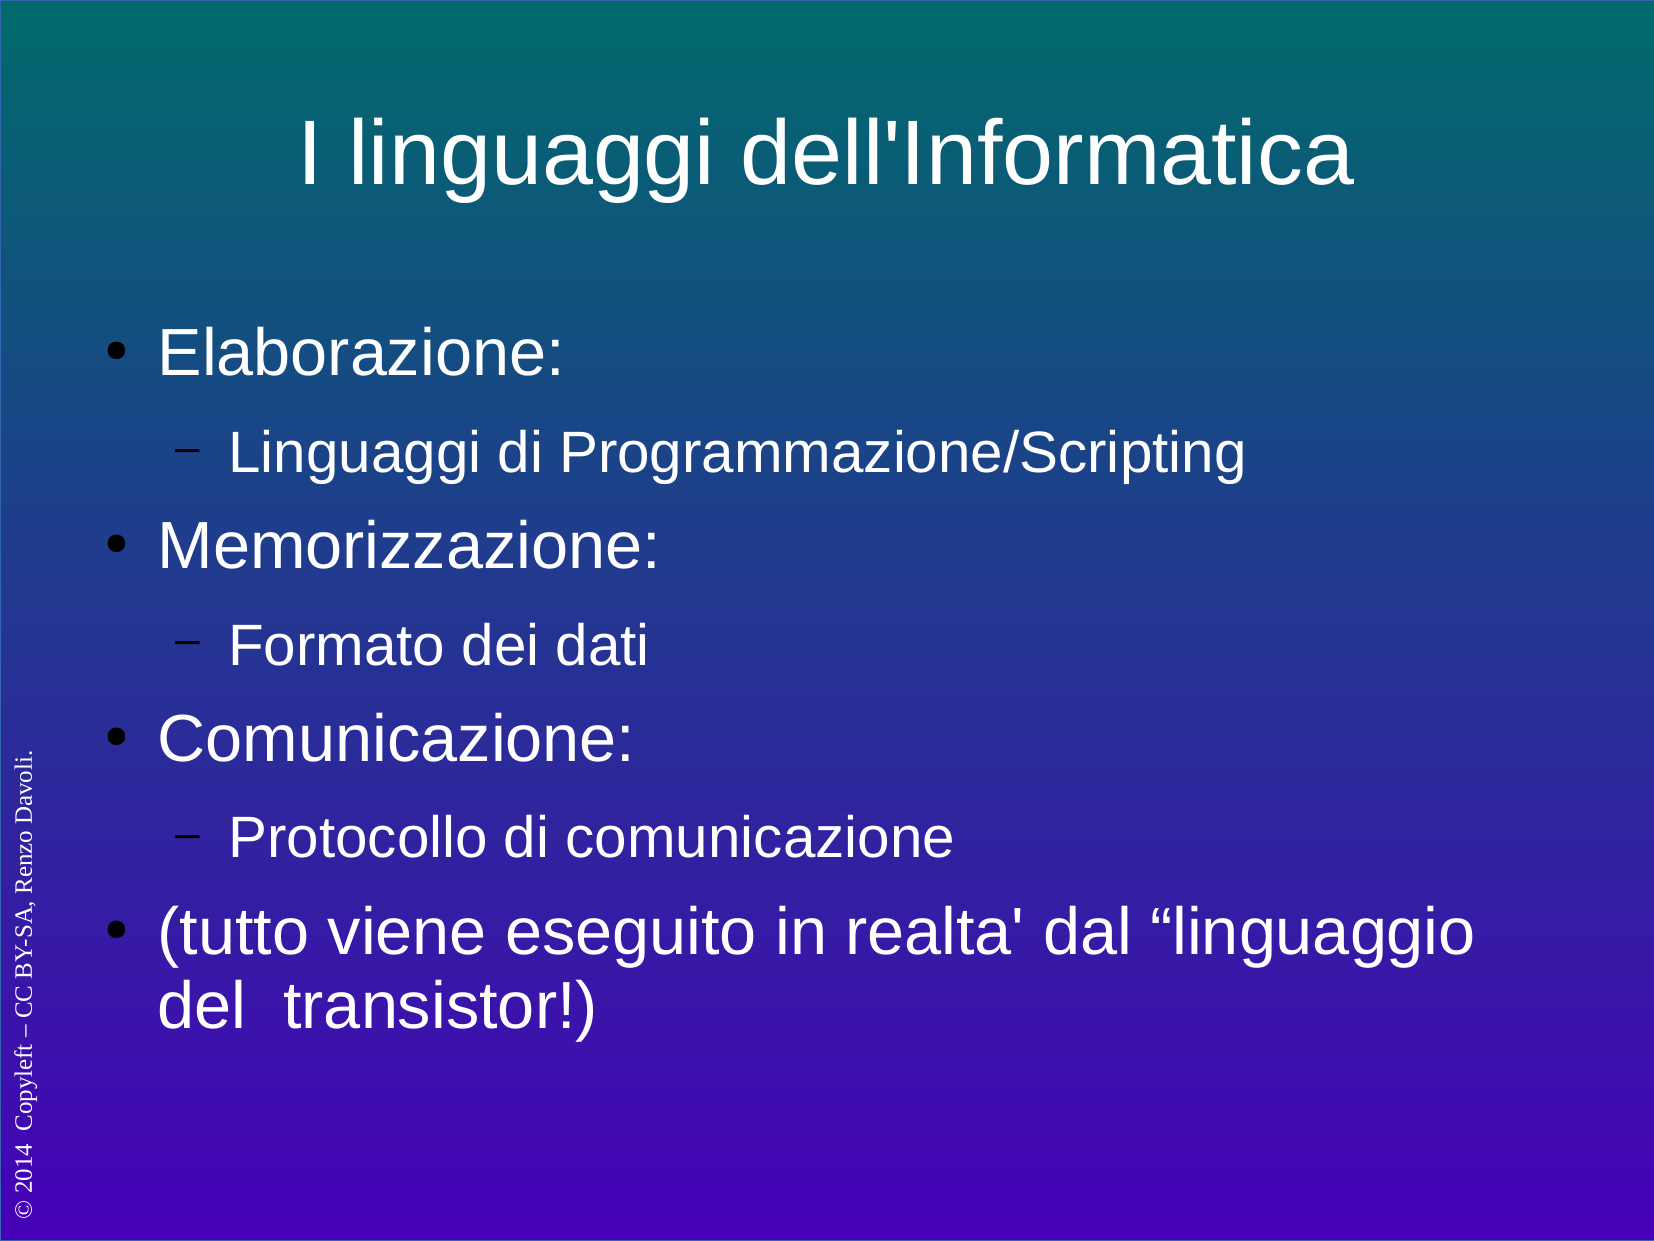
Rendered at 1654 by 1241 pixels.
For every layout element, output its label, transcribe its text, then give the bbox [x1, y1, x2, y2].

title I linguaggi dell'Informatica [82, 49, 1571, 257]
list Elaborazione: Linguaggi di Programmazione/Scripting Memorizzazione: Formato dei dati Comunicazione: Protocollo di comunicazione (tutto viene eseguito in realta' dal “linguaggio del transistor!) [86, 315, 1576, 1141]
